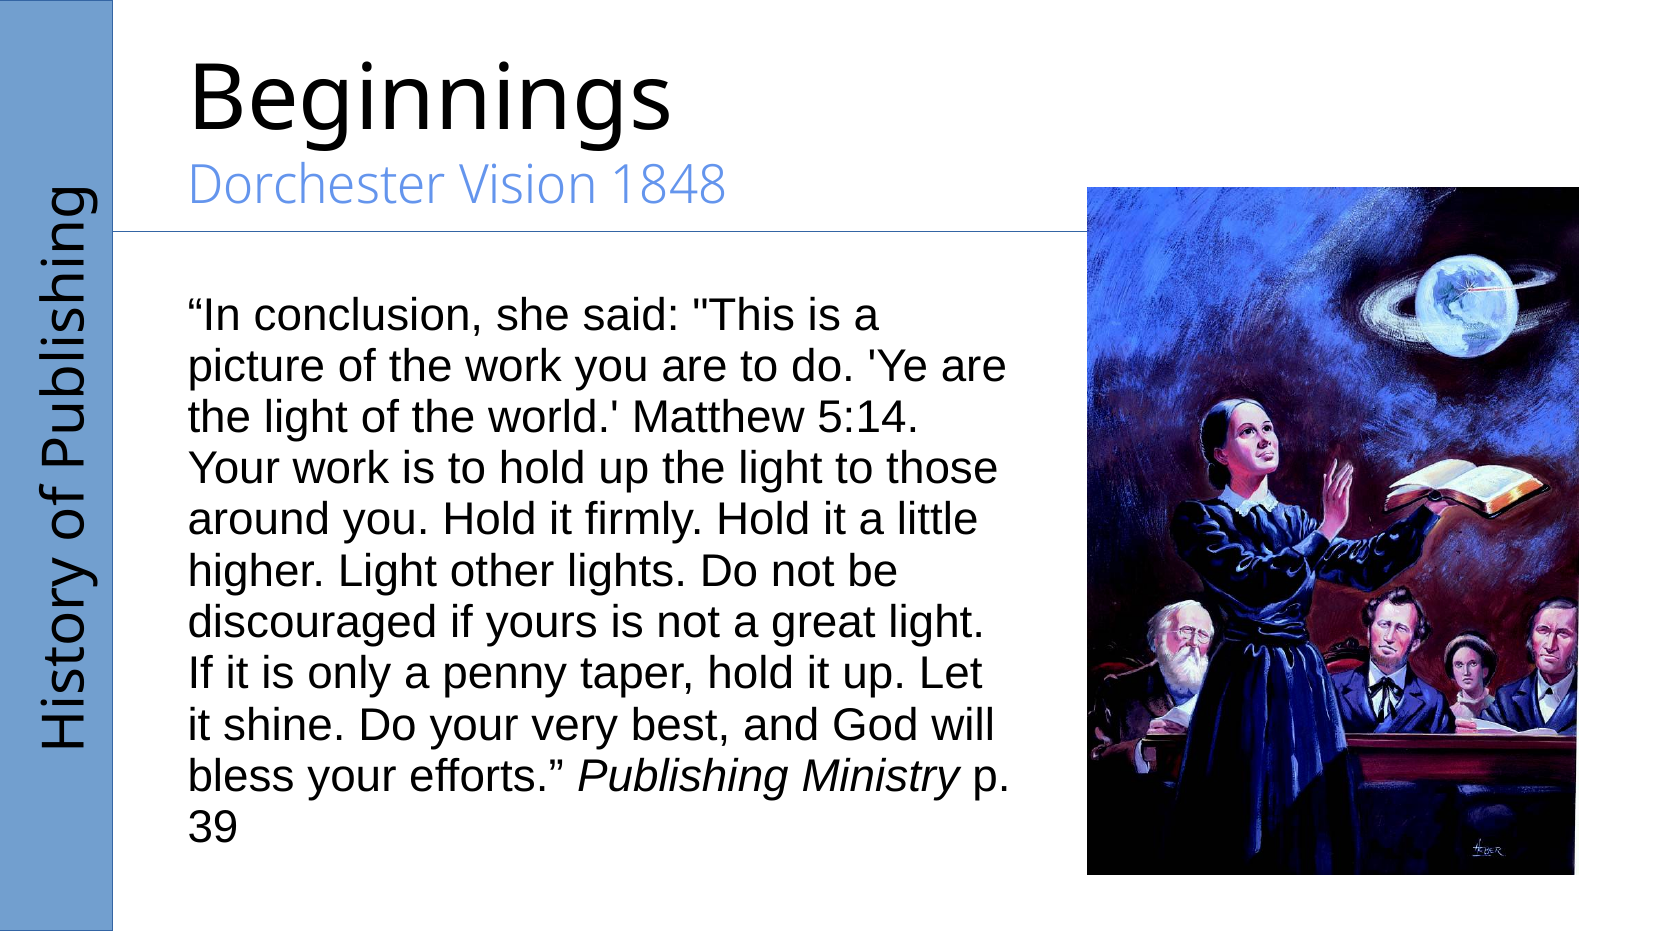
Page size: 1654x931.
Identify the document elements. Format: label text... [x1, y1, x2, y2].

title Beginnings [187, 33, 1571, 125]
subtitle “In conclusion, she said: "This is a picture of the work you are to do. 'Ye are the light of the world.' Matthew 5:14. Your work is to hold up the light to those around you. Hold it firmly. Hold it a little higher. Light other lights. Do not be discouraged if yours is not a great light. If it is only a penny taper, hold it up. Let it shine. Do your very best, and God will bless your efforts.” Publishing Ministry p. 39 [187, 288, 1013, 931]
title Dorchester Vision 1848 [187, 232, 1087, 239]
title Dorchester Vision 1848 [187, 125, 1571, 231]
picture [1087, 187, 1579, 875]
text_box [0, 0, 113, 931]
text_box History of Publishing [13, 37, 105, 901]
